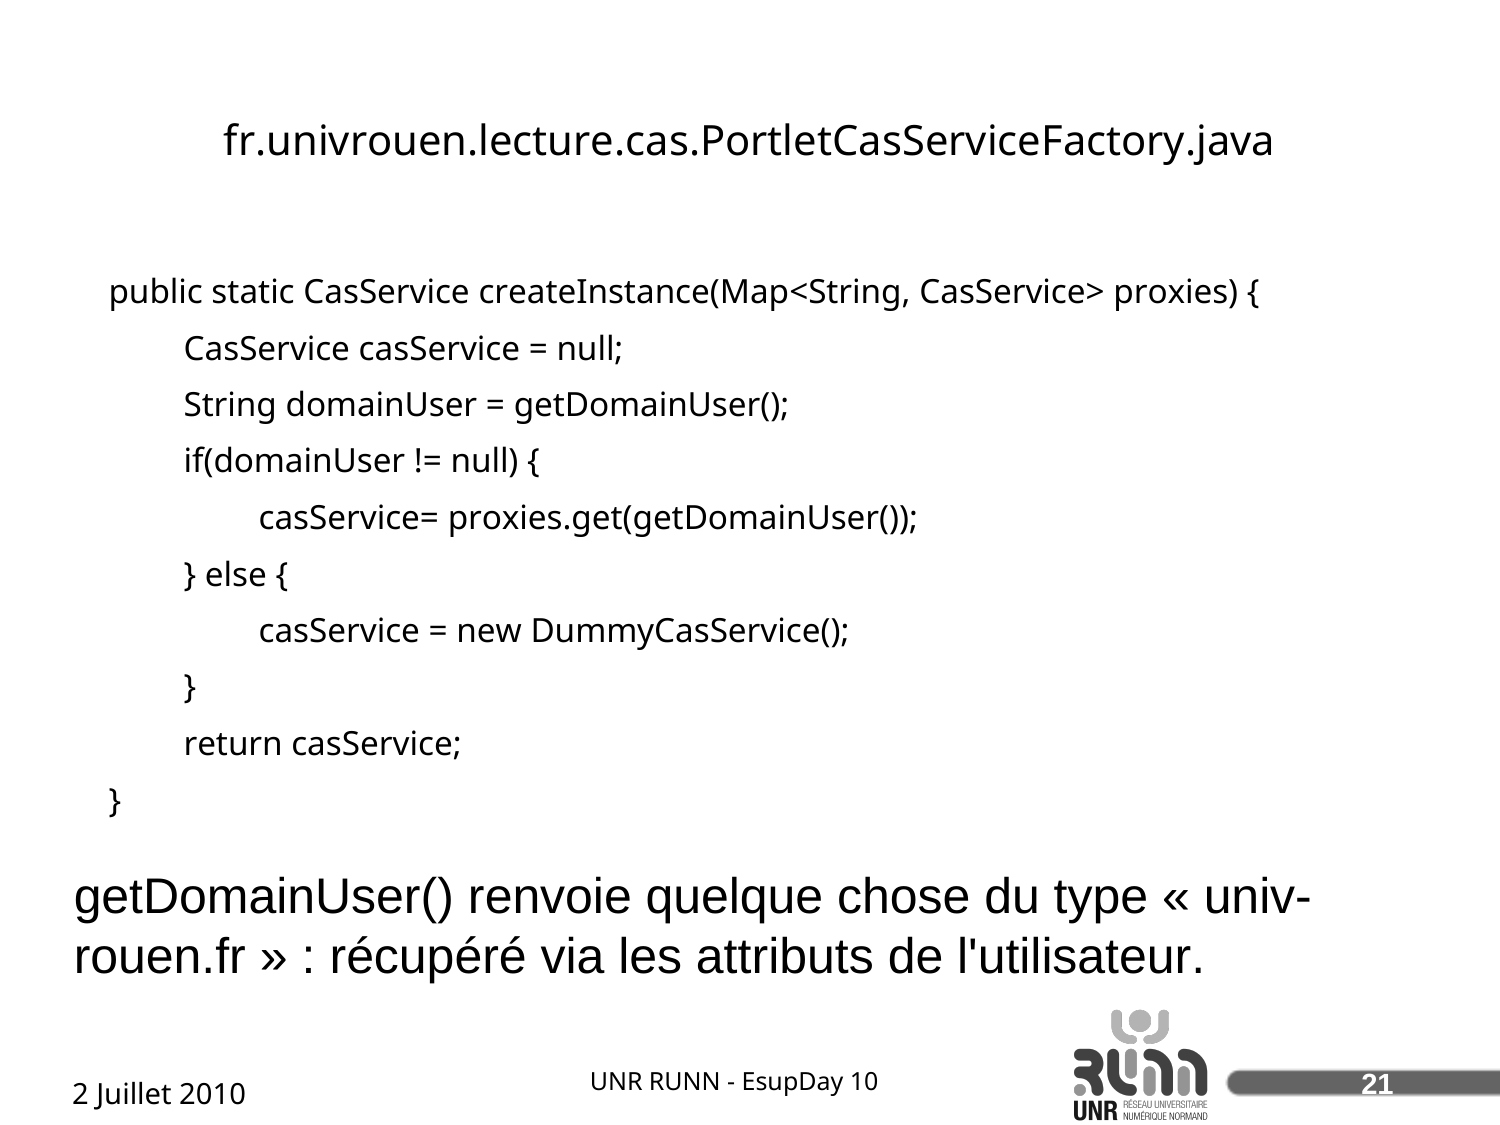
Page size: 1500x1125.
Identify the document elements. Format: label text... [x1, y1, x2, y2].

picture [1068, 1006, 1213, 1125]
title fr.univrouen.lecture.cas.PortletCasServiceFactory.java [75, 13, 1426, 262]
picture [1220, 1065, 1500, 1103]
text_box getDomainUser() renvoie quelque chose du type « univ-rouen.fr » : récupéré via les attributs de l'utilisateur. [59, 856, 1418, 992]
list public static CasService createInstance(Map<String, CasService> proxies) { CasService casService = null; String domainUser = getDomainUser(); if(domainUser != null) { casService= proxies.get(getDomainUser()); } else { casService = new DummyCasService(); } return casService; } [75, 262, 1426, 1006]
